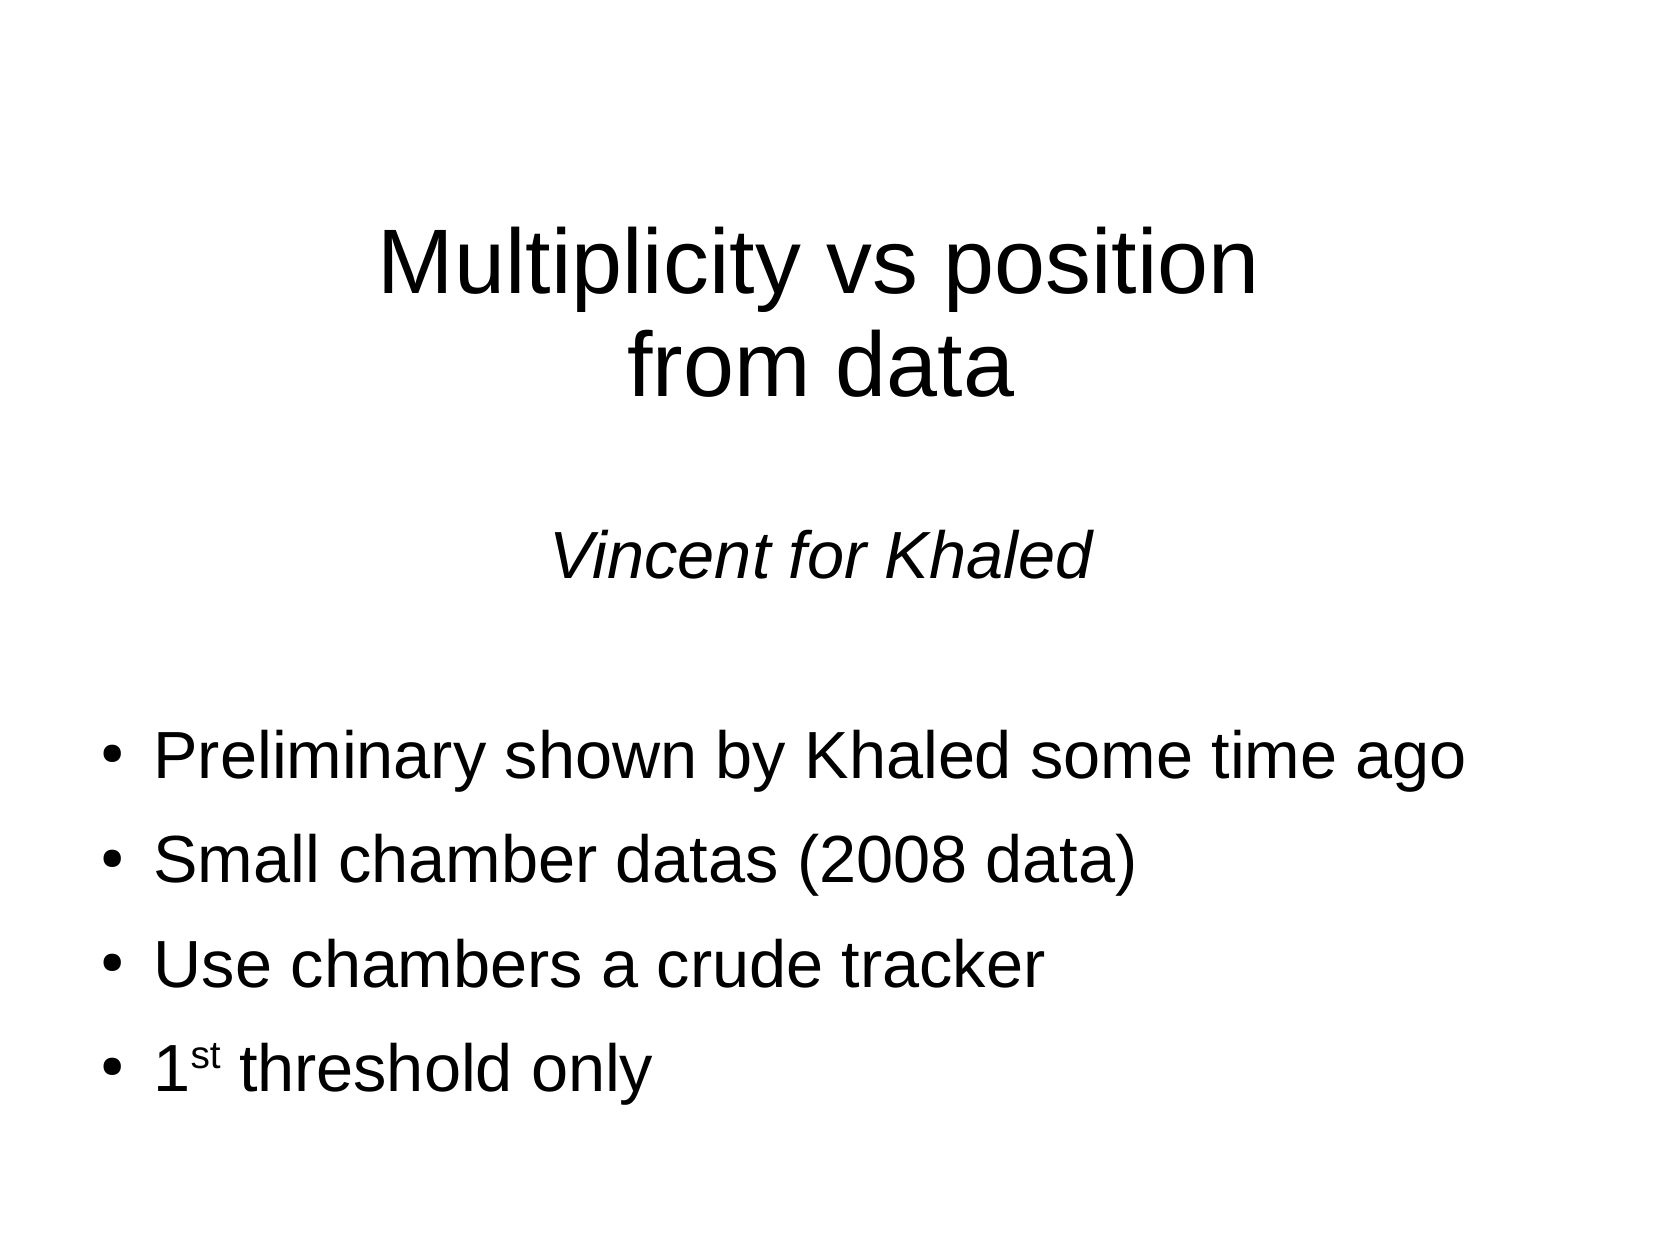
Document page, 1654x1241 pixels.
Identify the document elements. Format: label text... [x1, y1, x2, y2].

title Multiplicity vs position from data Vincent for Khaled [77, 210, 1566, 593]
list Preliminary shown by Khaled some time ago Small chamber datas (2008 data) Use chambers a crude tracker 1st threshold only [82, 718, 1571, 1108]
